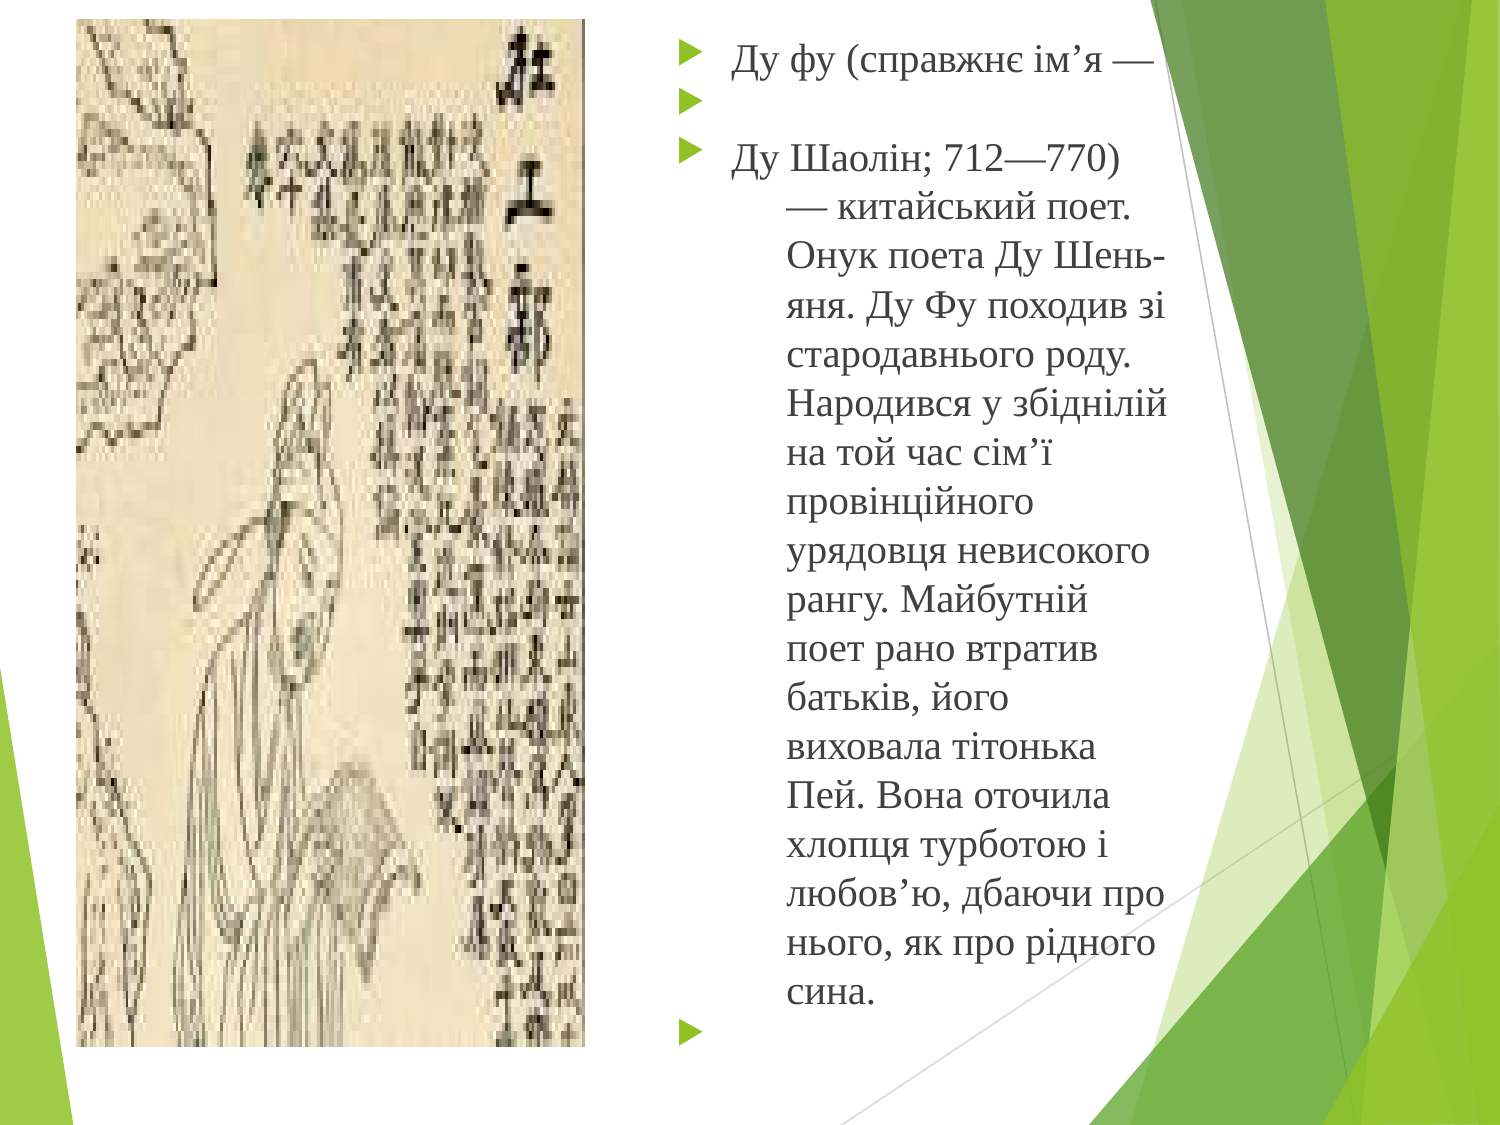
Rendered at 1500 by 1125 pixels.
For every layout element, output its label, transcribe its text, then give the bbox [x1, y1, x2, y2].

list Ду фу (справжнє ім’я — Ду Шаолін; 712—770) — китайський поет. Онук поета Ду Шень-яня. Ду Фу походив зі стародавнього роду. Народився у збіднілій на той час сім’ї провінційного урядовця невисокого рангу. Майбутній поет рано втратив батьків, його виховала тітонька Пей. Вона оточила хлопця турботою і любов’ю, дбаючи про нього, як про рідного сина. [661, 24, 1184, 1047]
picture [76, 19, 585, 1047]
